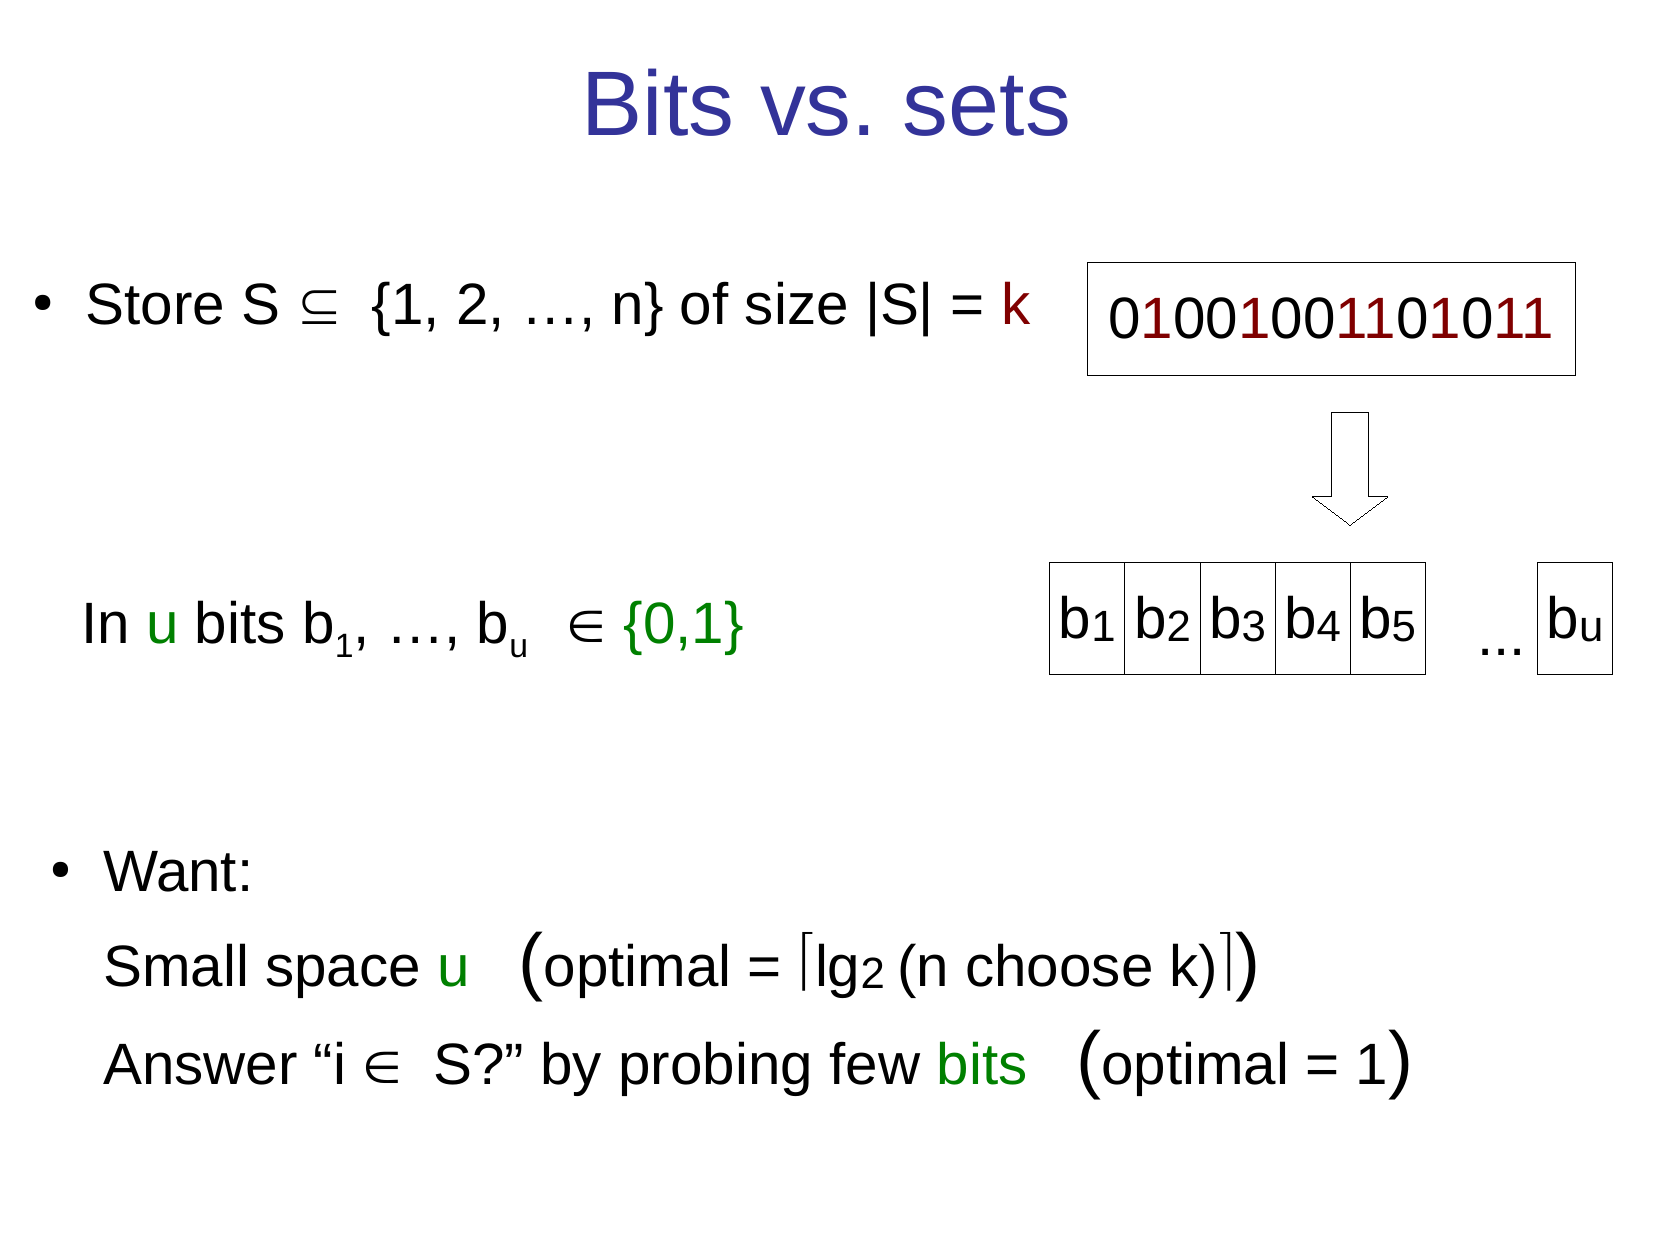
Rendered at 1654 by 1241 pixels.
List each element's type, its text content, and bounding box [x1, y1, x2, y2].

list Store S  {1, 2, …, n} of size |S| = k In u bits b1, …, bu  {0,1} Want: Small space u (optimal = lg2 (n choose k)) Answer “i  S?” by probing few bits (optimal = 1) [0, 184, 1654, 1238]
title Bits vs. sets [124, 0, 1530, 207]
text_box ... [1462, 595, 1576, 675]
text_box b1 [1049, 562, 1124, 675]
text_box bu [1537, 562, 1613, 675]
text_box b5 [1350, 562, 1426, 675]
text_box b4 [1275, 562, 1350, 675]
text_box 01001001101011 [1087, 262, 1576, 376]
text_box b3 [1200, 562, 1275, 675]
text_box b2 [1124, 562, 1200, 675]
